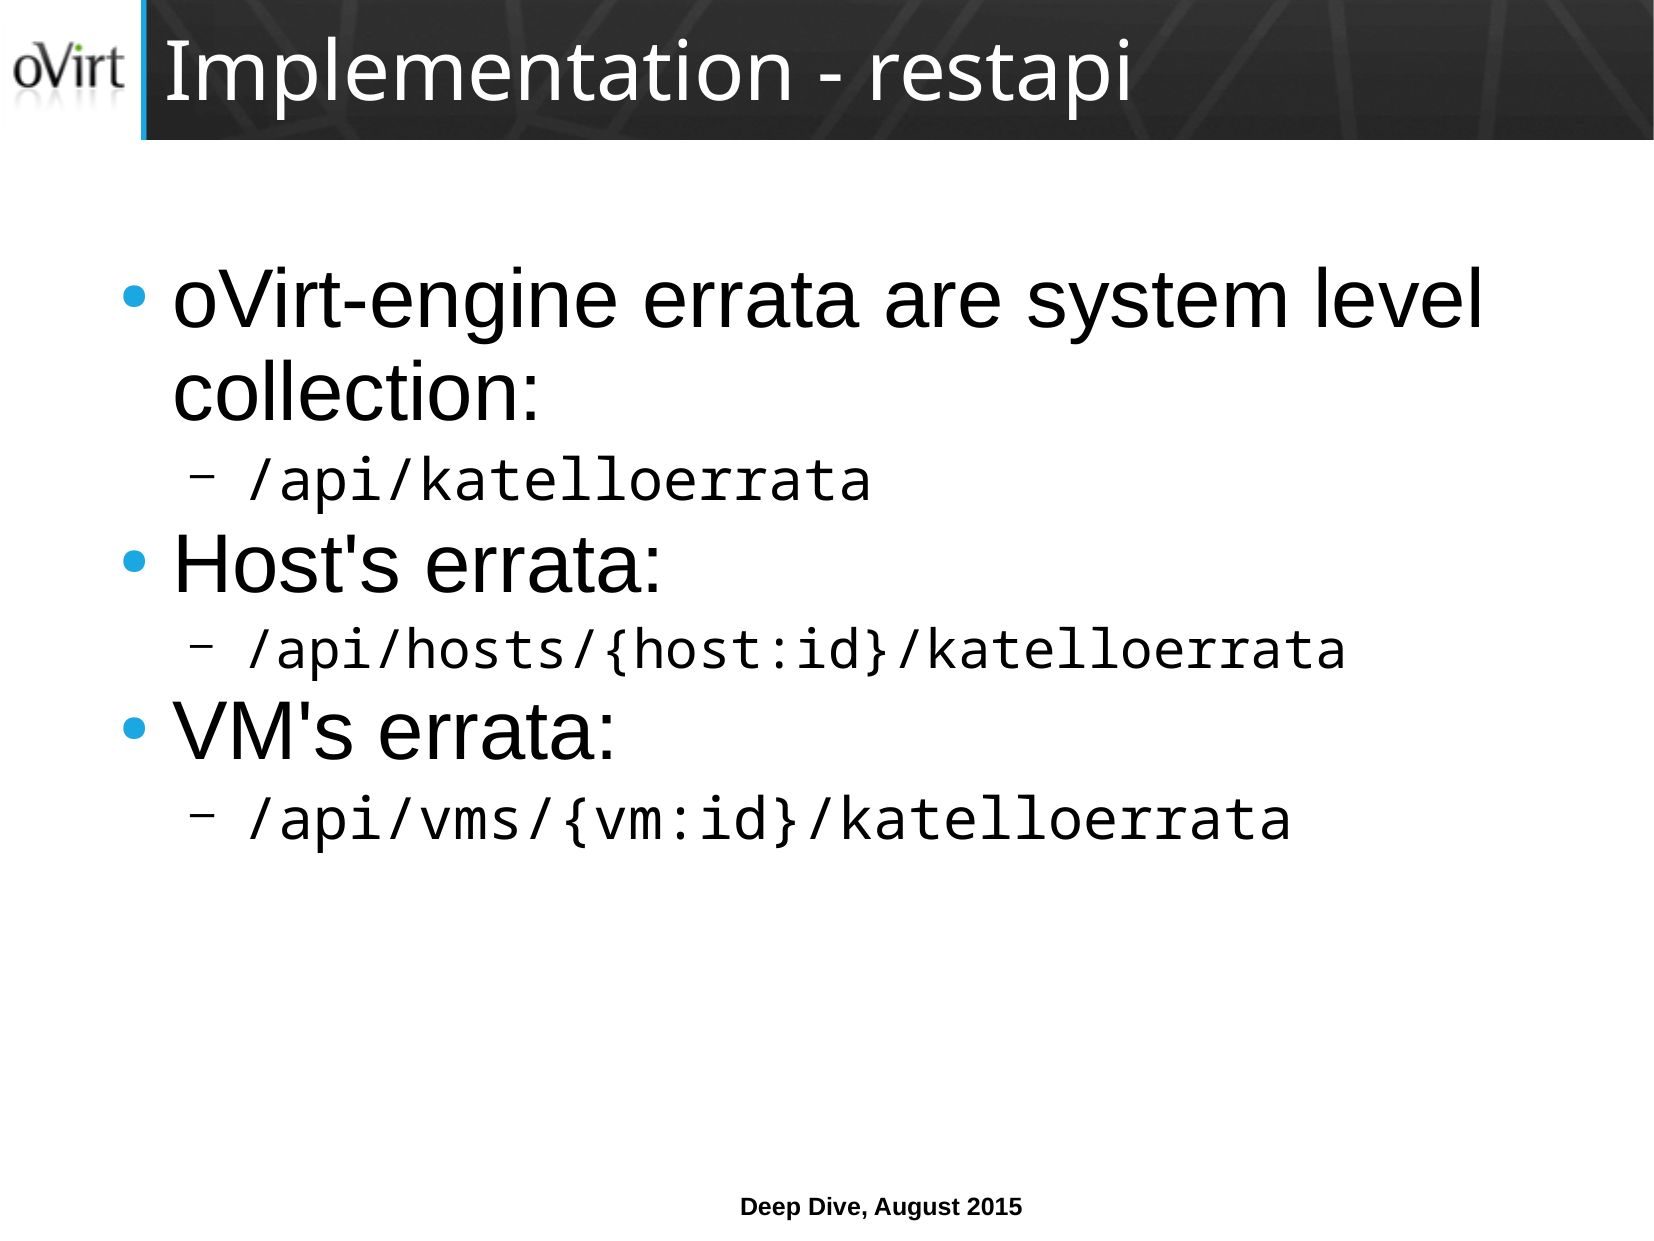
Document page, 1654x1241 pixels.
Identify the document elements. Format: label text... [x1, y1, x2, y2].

picture [0, 0, 1654, 140]
text_box oVirt-engine errata are system level collection: /api/katelloerrata Host's errata: /api/hosts/{host:id}/katelloerrata VM's errata: /api/vms/{vm:id}/katelloerrata [86, 244, 1576, 1126]
title Implementation - restapi [164, 18, 1653, 119]
